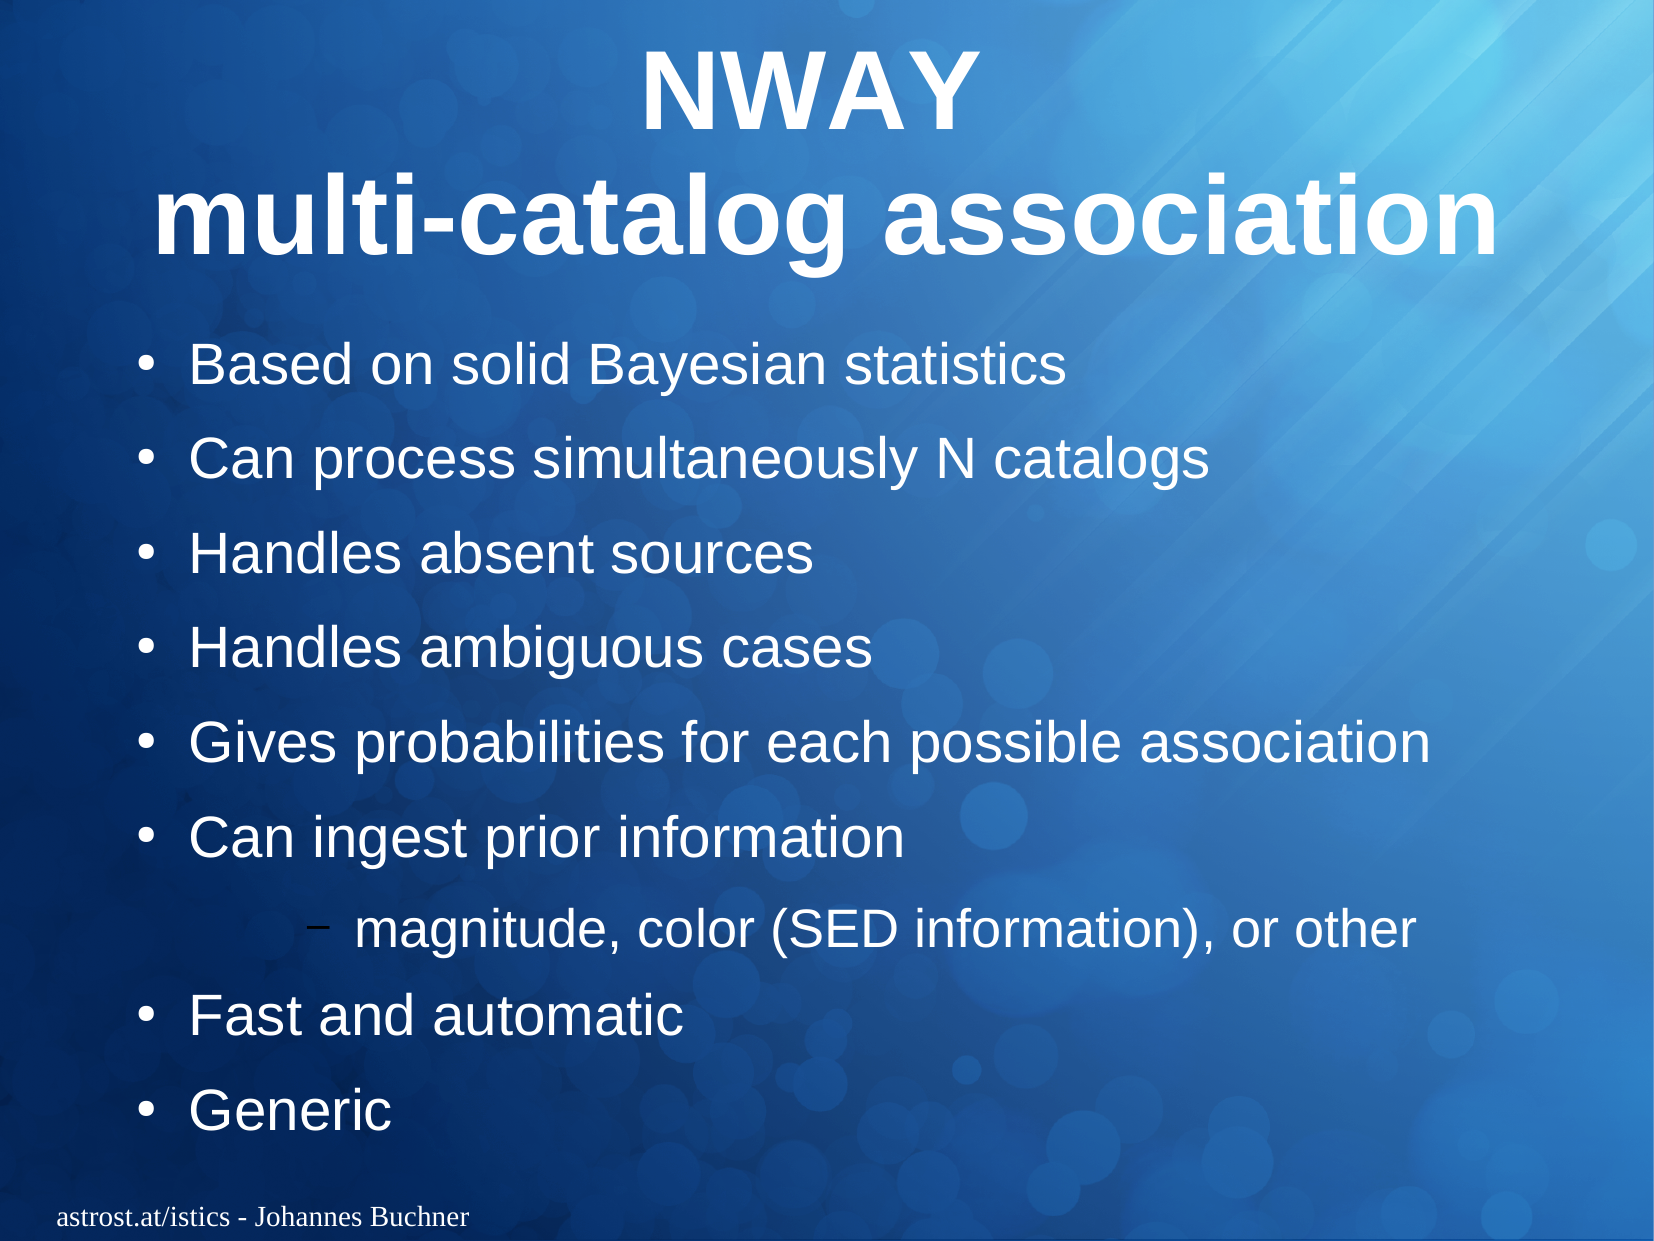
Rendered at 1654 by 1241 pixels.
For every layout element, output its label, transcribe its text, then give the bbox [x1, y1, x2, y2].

title NWAY multi-catalog association [82, 0, 1571, 314]
list Based on solid Bayesian statistics Can process simultaneously N catalogs Handles absent sources Handles ambiguous cases Gives probabilities for each possible association Can ingest prior information magnitude, color (SED information), or other Fast and automatic Generic [118, 331, 1576, 1143]
picture [0, 0, 1654, 1241]
